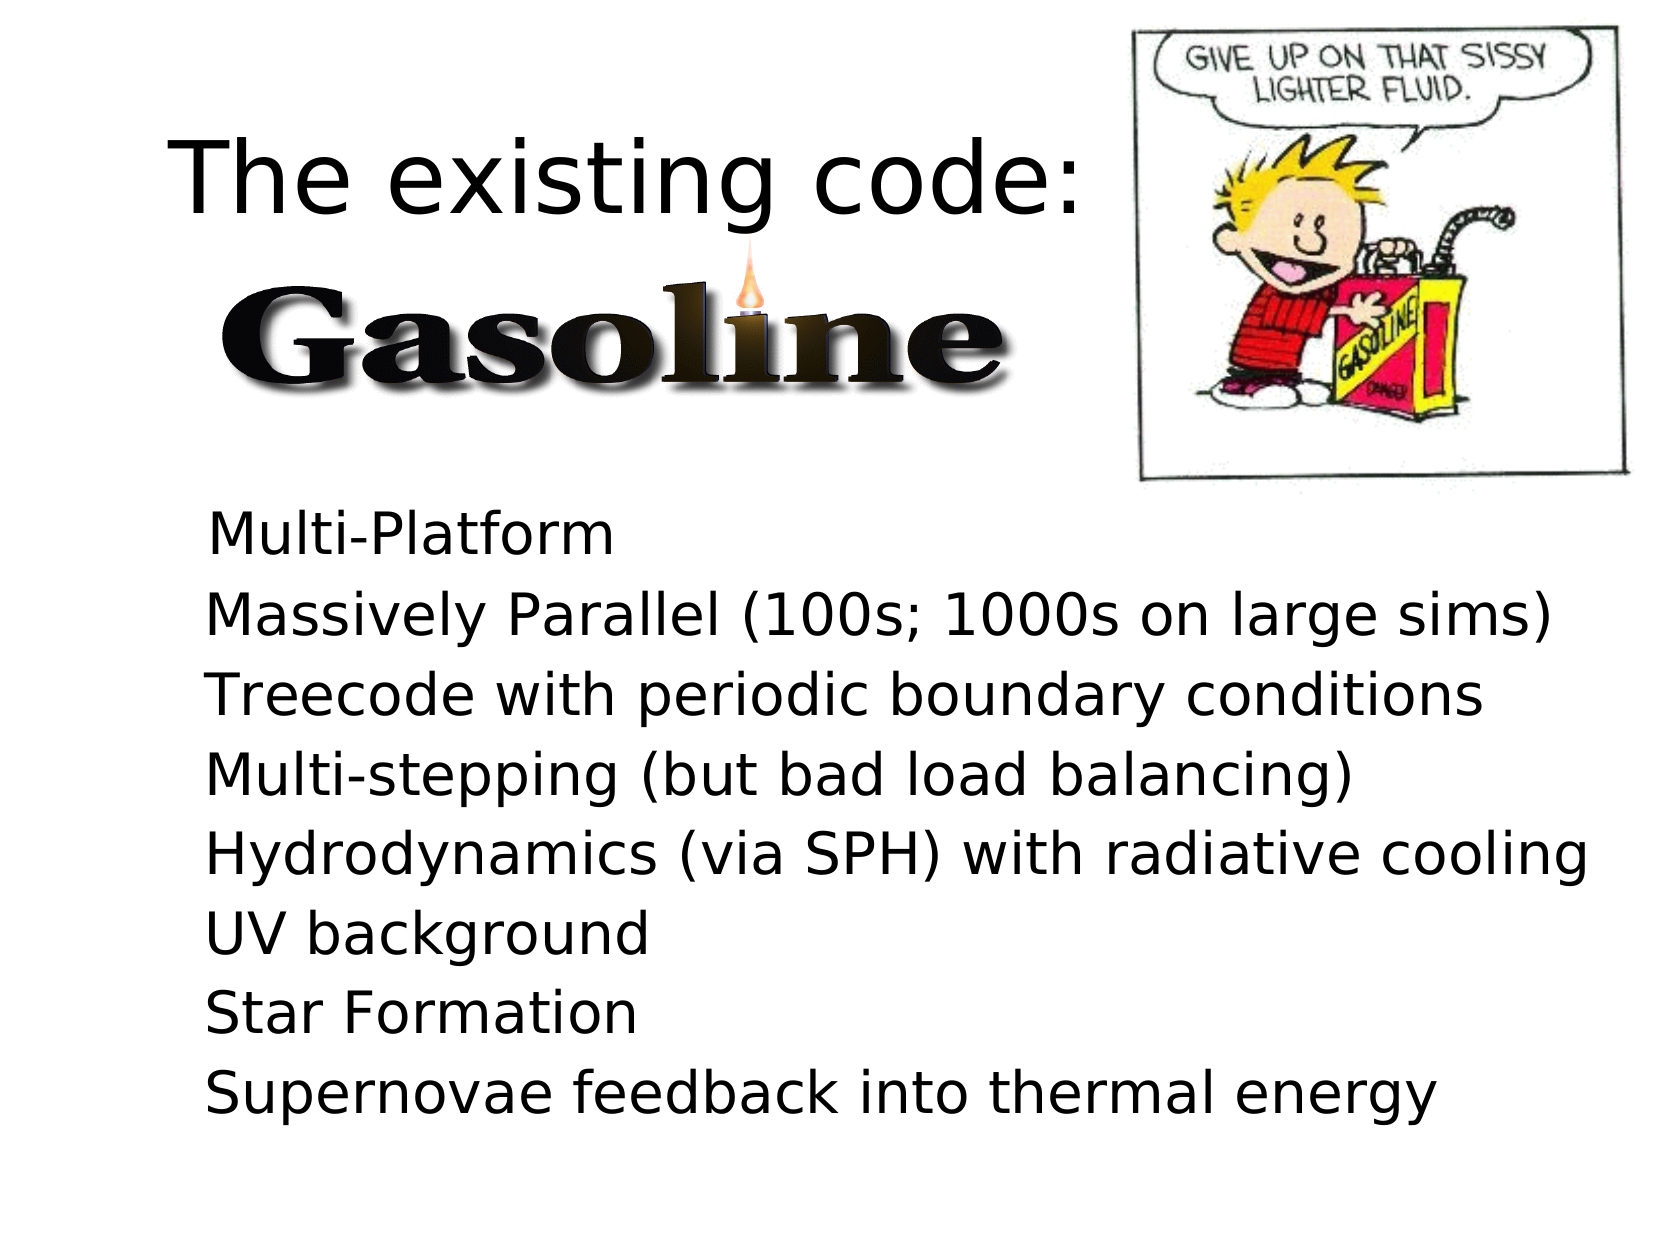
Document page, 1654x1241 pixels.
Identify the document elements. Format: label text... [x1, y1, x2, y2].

picture [120, 230, 1082, 402]
text_box Multi-Platform Massively Parallel (100s; 1000s on large sims) Treecode with periodic boundary conditions Multi-stepping (but bad load balancing) Hydrodynamics (via SPH) with radiative cooling UV background Star Formation Supernovae feedback into thermal energy [171, 484, 1641, 1241]
picture [1116, 10, 1649, 494]
text_box The existing code: [153, 113, 1084, 267]
